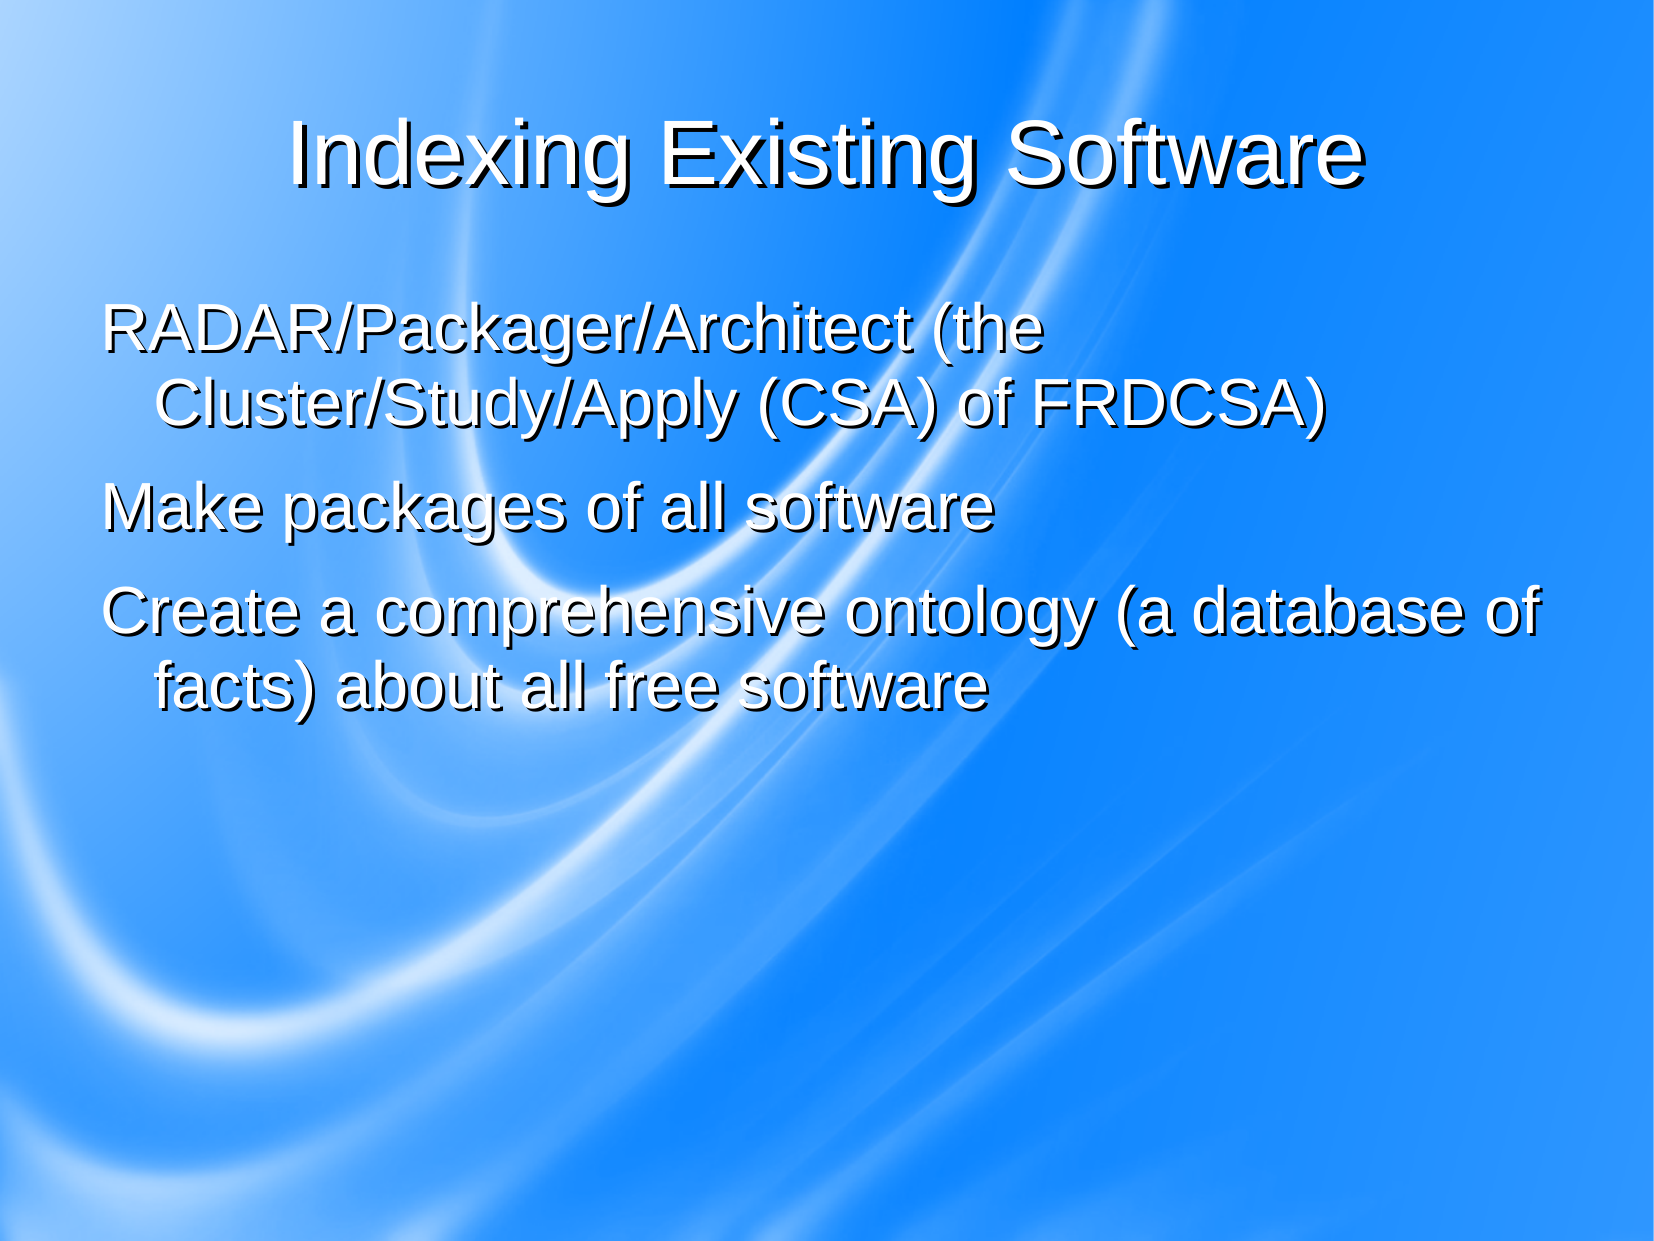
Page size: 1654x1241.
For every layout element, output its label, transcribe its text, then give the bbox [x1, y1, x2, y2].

list RADAR/Packager/Architect (the Cluster/Study/Apply (CSA) of FRDCSA) Make packages of all software Create a comprehensive ontology (a database of facts) about all free software [82, 290, 1571, 1094]
picture [0, 0, 1654, 1241]
title Indexing Existing Software [82, 56, 1571, 250]
